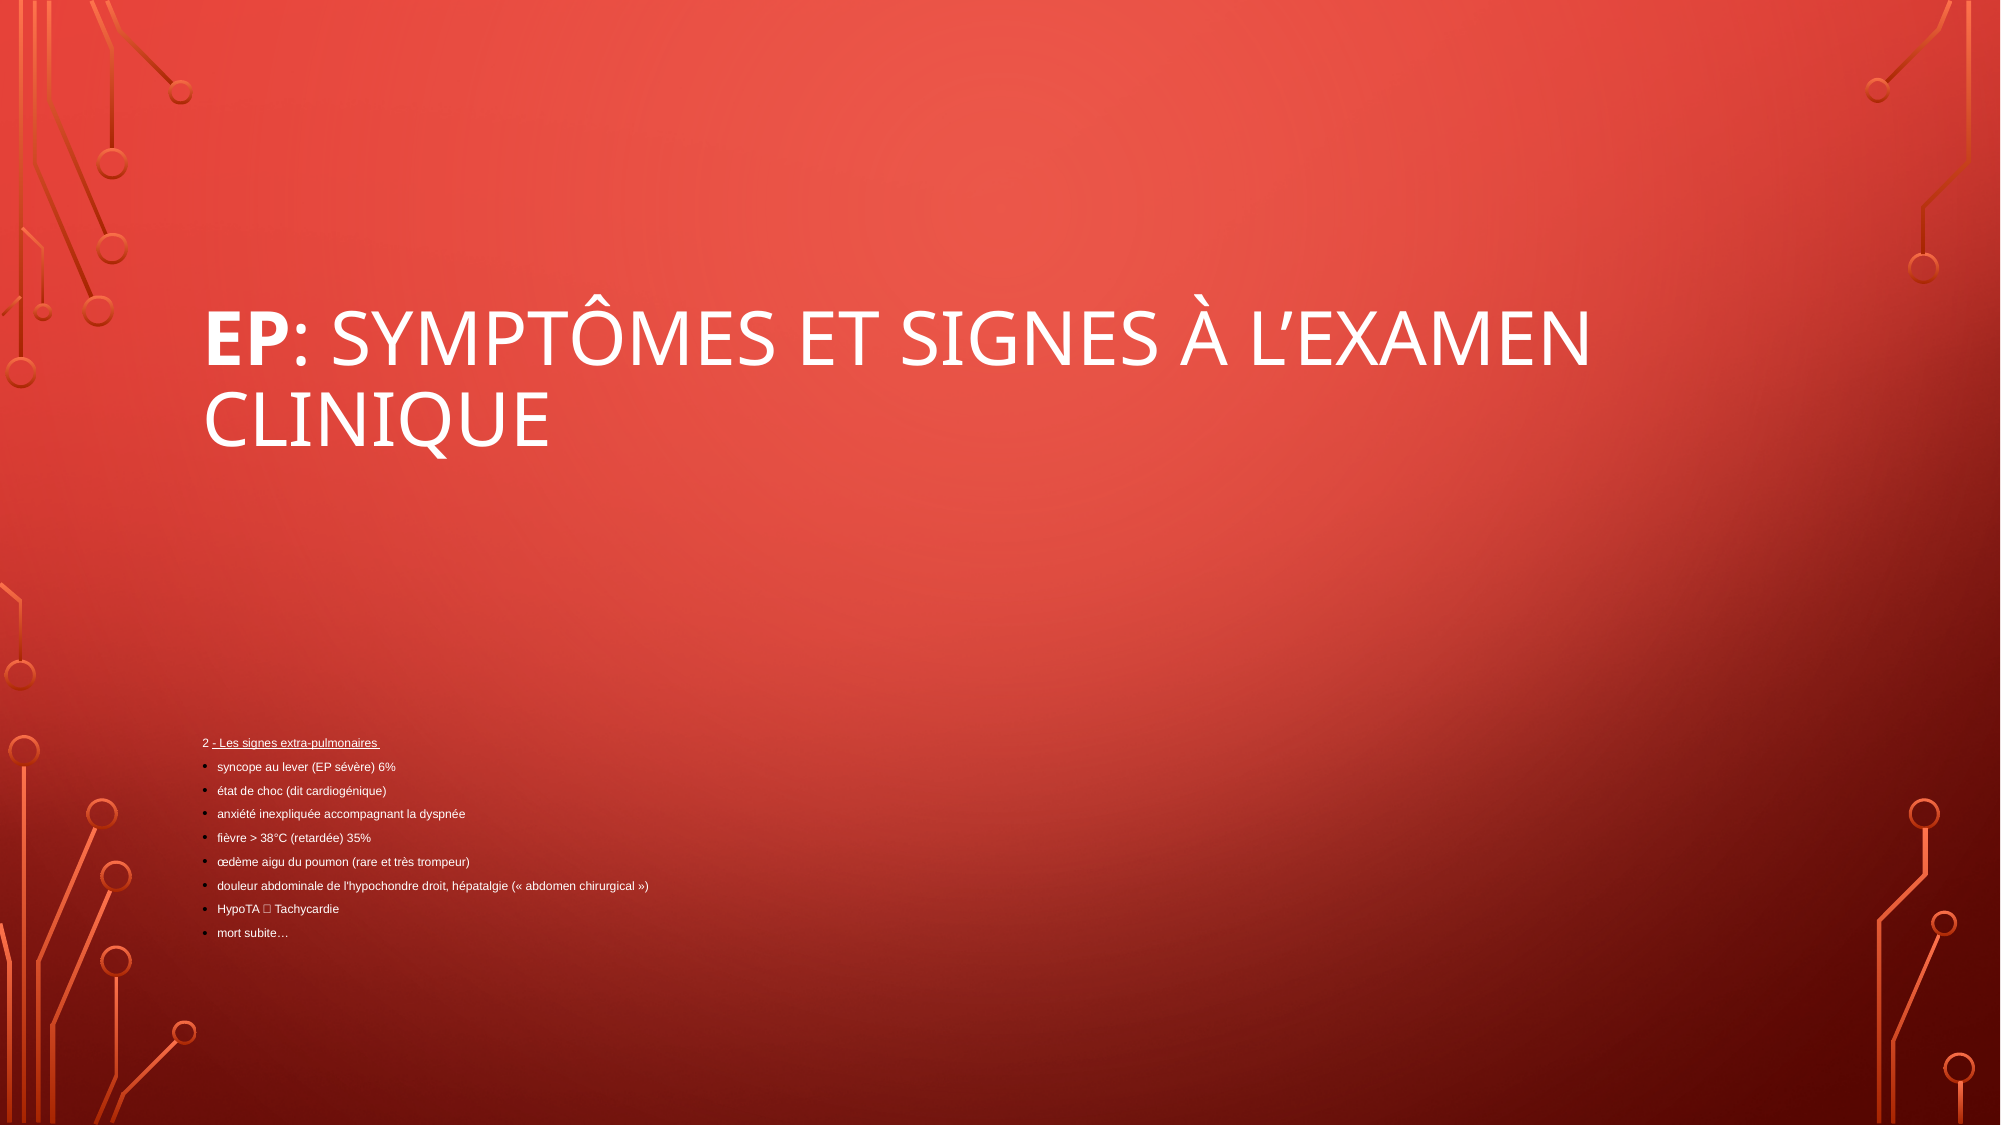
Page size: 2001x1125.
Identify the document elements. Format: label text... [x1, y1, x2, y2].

list 2 - Les signes extra-pulmonaires syncope au lever (EP sévère) 6% état de choc (dit cardiogénique) anxiété inexpliquée accompagnant la dyspnée fièvre > 38°C (retardée) 35% œdème aigu du poumon (rare et très trompeur) douleur abdominale de l'hypochondre droit, hépatalgie (« abdomen chirurgical ») HypoTA  Tachycardie mort subite… [187, 267, 1812, 1012]
title EP: Symptômes et signes à l’examen clinique [187, 99, 1813, 268]
